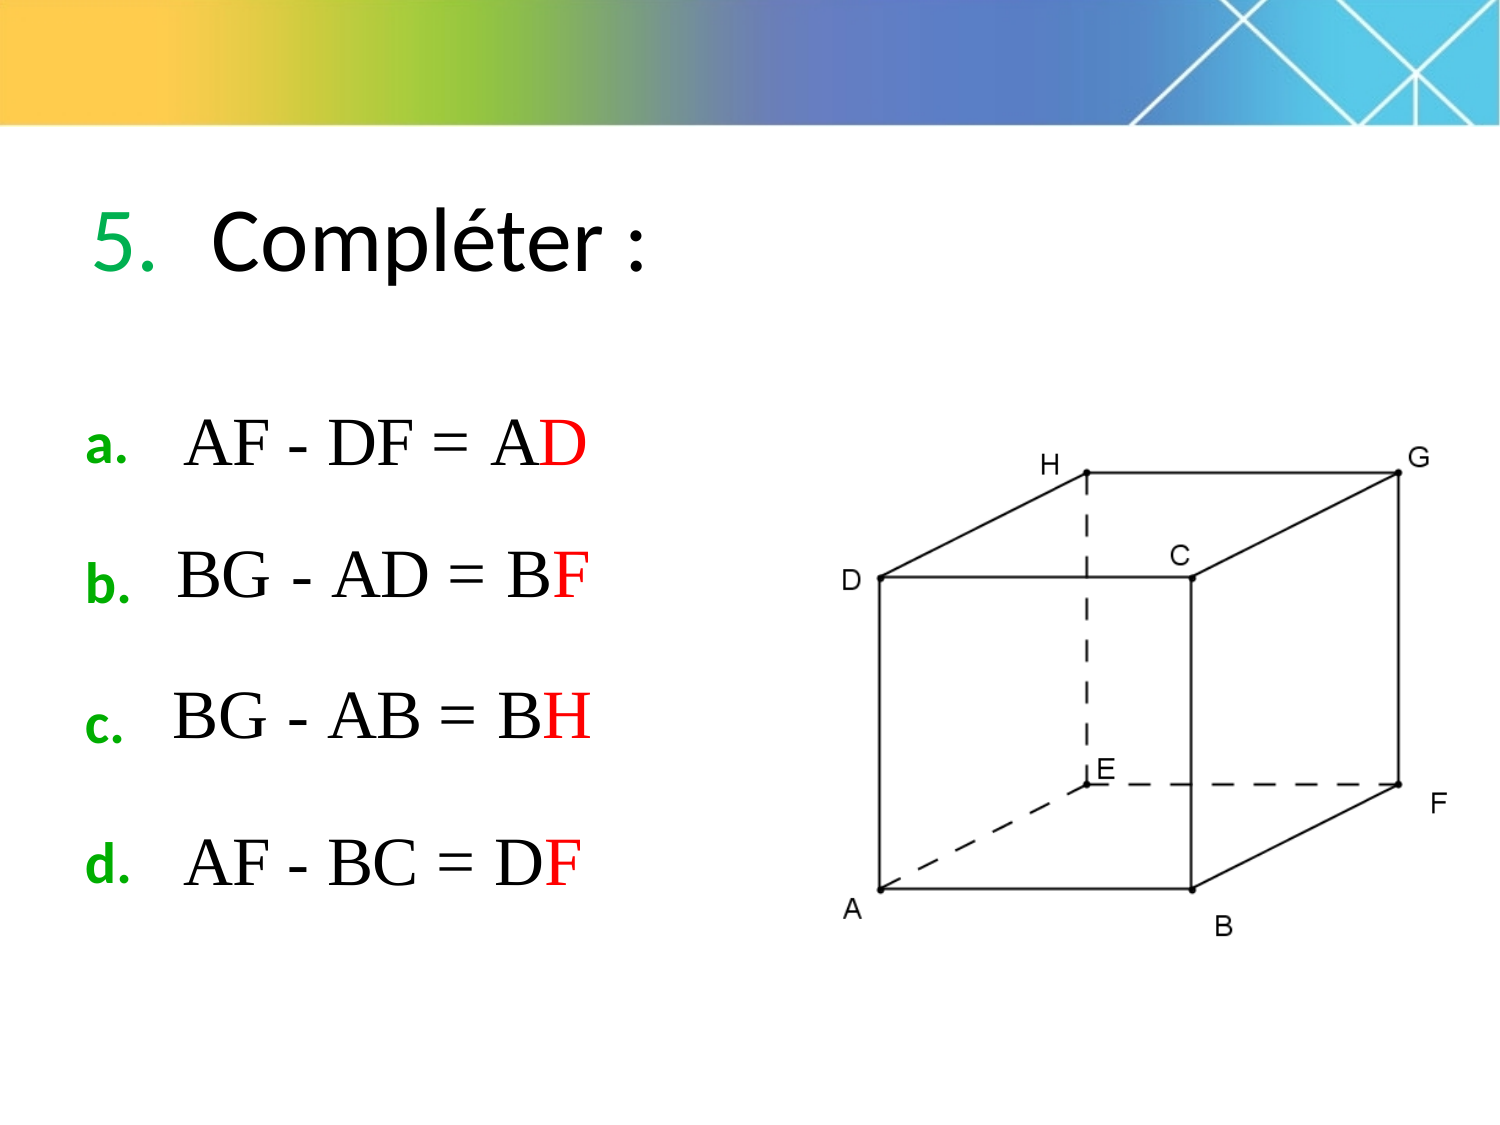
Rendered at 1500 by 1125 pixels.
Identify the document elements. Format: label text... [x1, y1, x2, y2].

picture [0, 0, 1500, 127]
chart [165, 400, 608, 474]
title Compléter : [75, 163, 1426, 305]
chart [165, 819, 601, 897]
picture [782, 433, 1500, 973]
chart [154, 673, 612, 751]
text_box a. b. c. d. [70, 397, 493, 903]
chart [158, 532, 609, 610]
